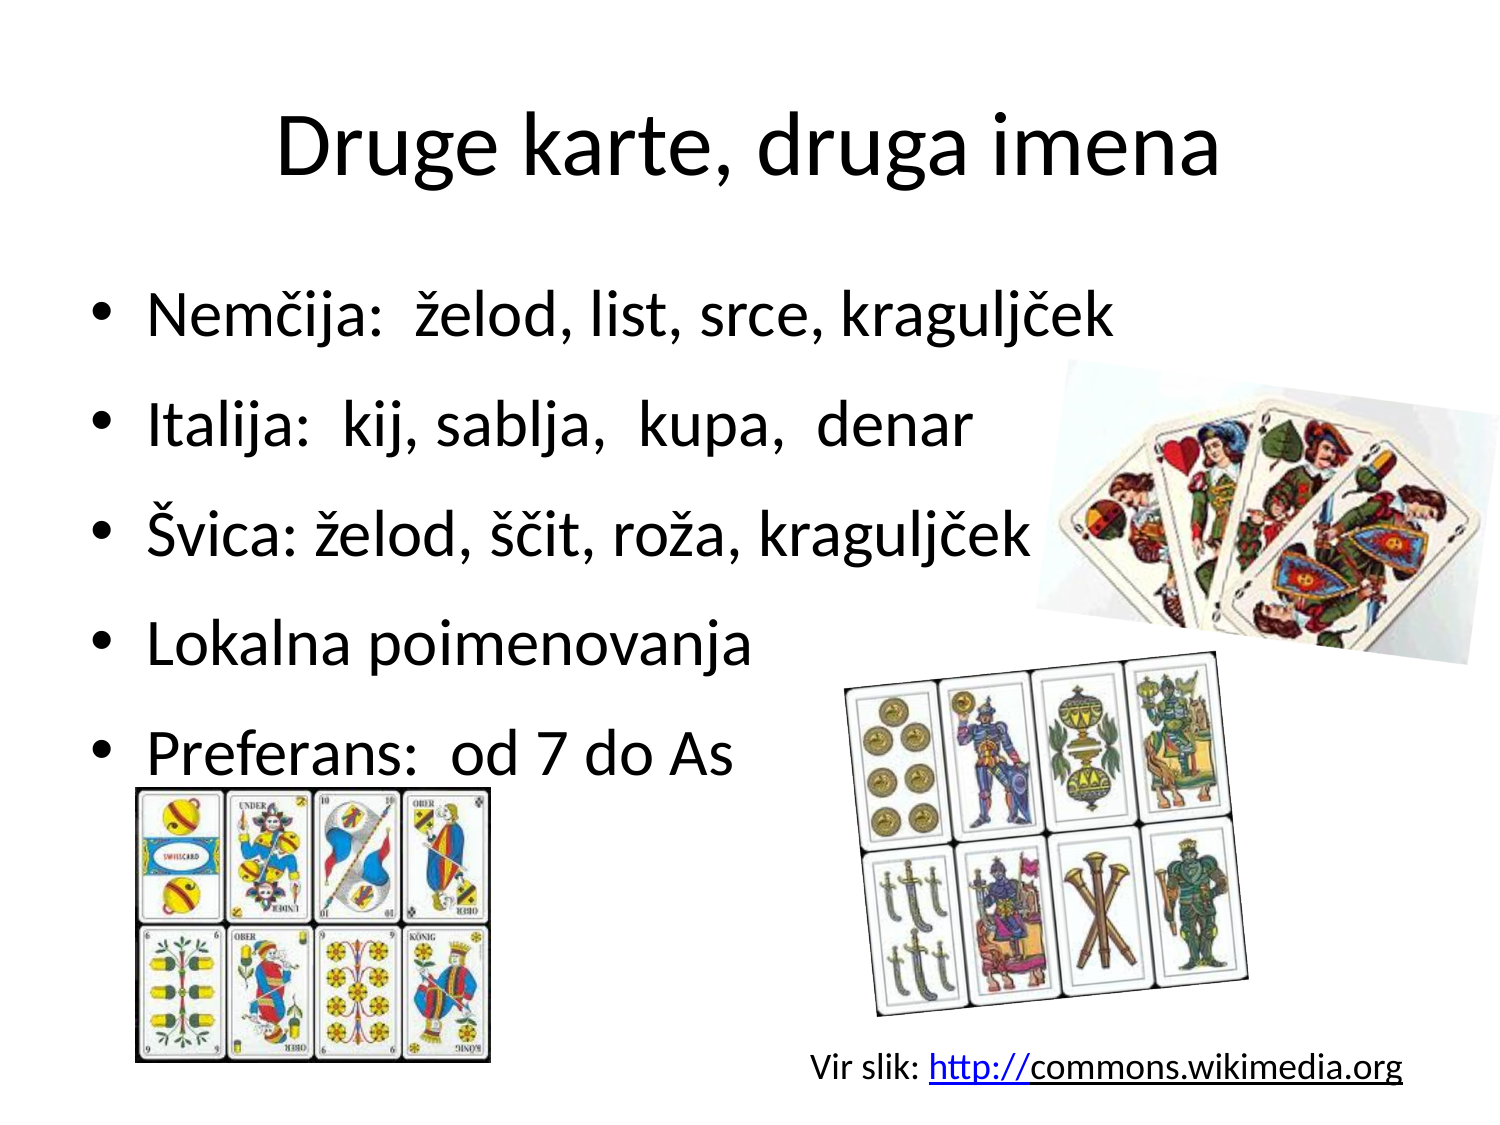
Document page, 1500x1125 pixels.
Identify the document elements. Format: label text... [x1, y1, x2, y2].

title Druge karte, druga imena [75, 45, 1425, 233]
list Nemčija: želod, list, srce, kraguljček Italija: kij, sablja, kupa, denar Švica: želod, ščit, roža, kraguljček Lokalna poimenovanja Preferans: od 7 do As [75, 262, 1425, 1005]
picture [1035, 358, 1500, 665]
picture [843, 650, 1249, 1017]
picture [135, 787, 491, 1063]
text_box Vir slik: http://commons.wikimedia.org [795, 1034, 1457, 1095]
